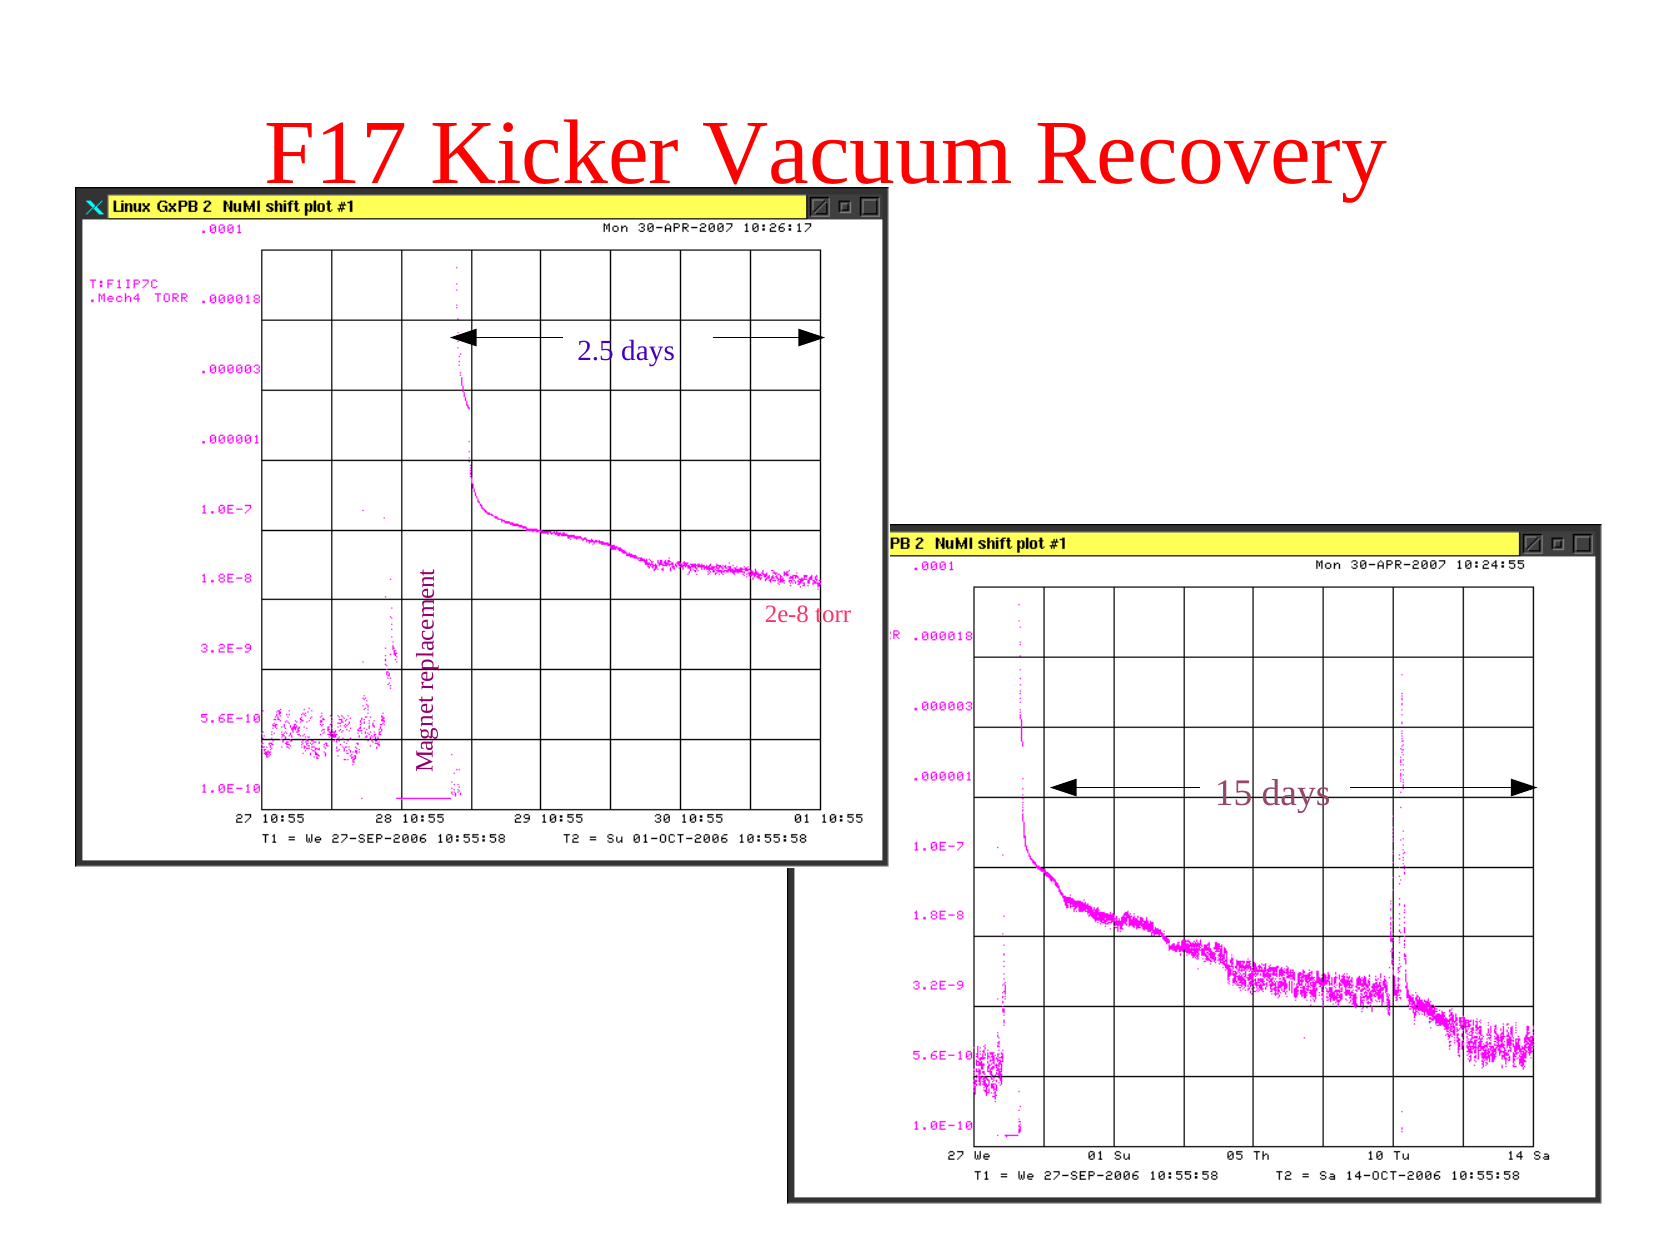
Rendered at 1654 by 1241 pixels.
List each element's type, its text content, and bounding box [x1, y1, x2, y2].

text_box 2.5 days [562, 327, 751, 378]
text_box [1087, 788, 1200, 826]
title F17 Kicker Vacuum Recovery [82, 49, 1571, 257]
text_box 2e-8 torr [750, 592, 901, 638]
text_box Magnet replacement [402, 525, 451, 788]
picture [75, 187, 1603, 1205]
text_box 15 days [1200, 764, 1346, 826]
text_box [1087, 750, 1463, 826]
